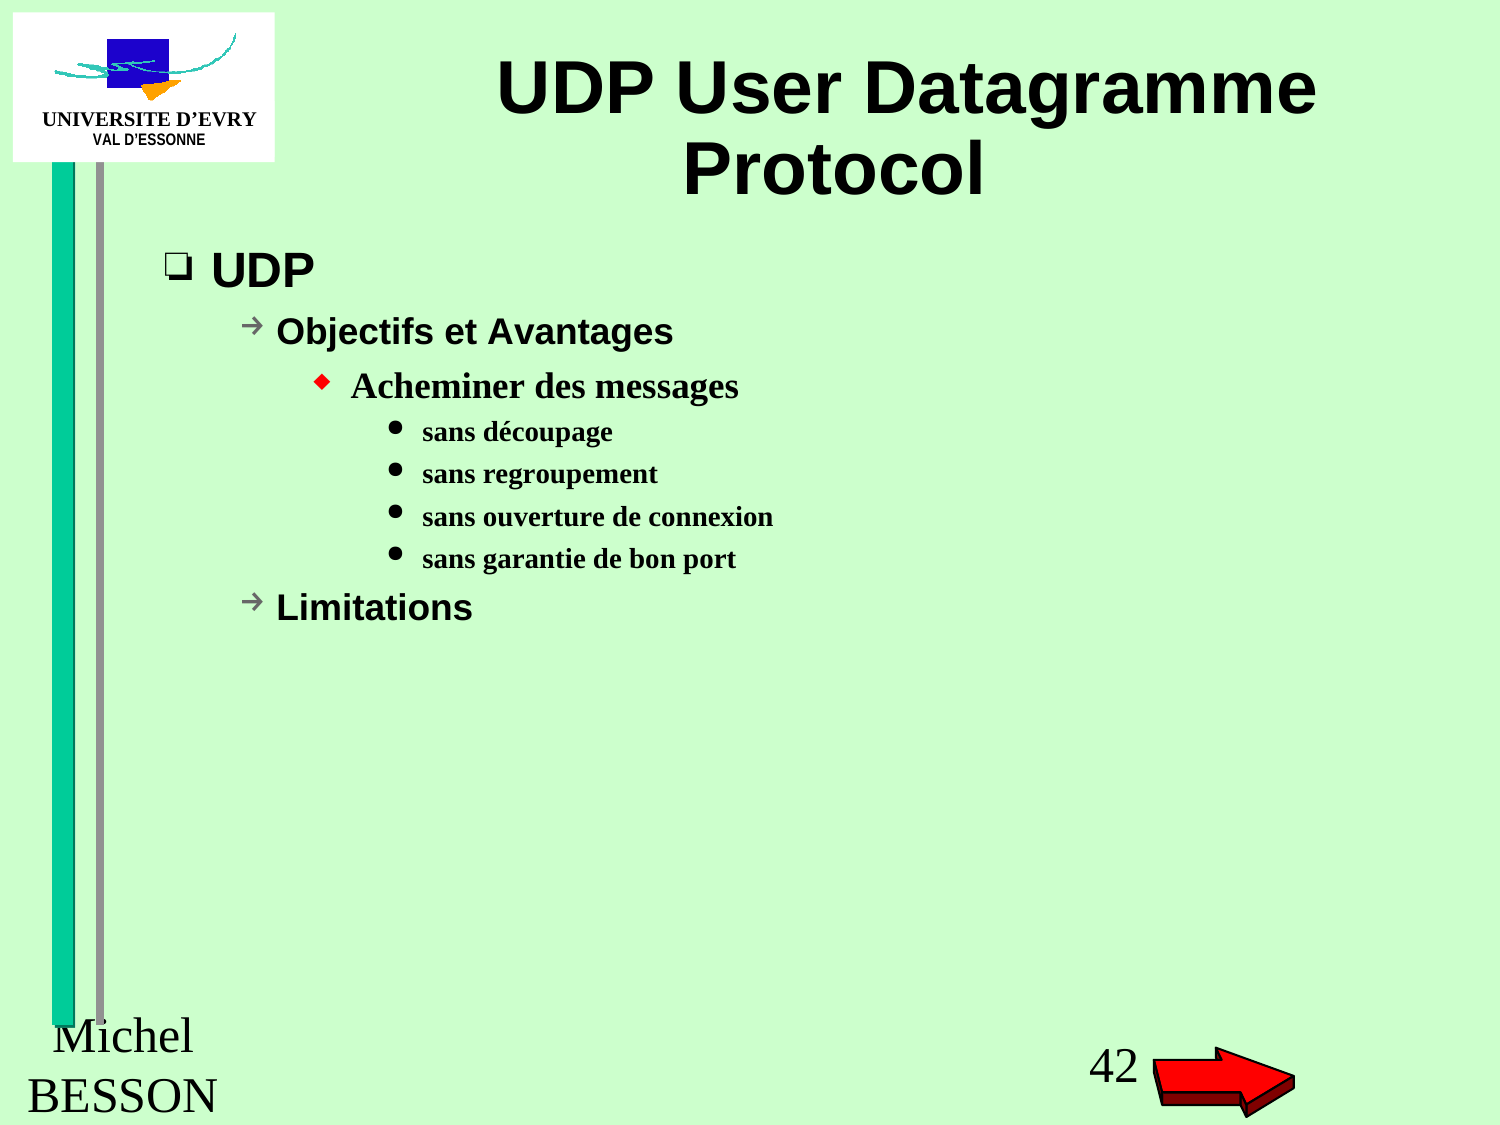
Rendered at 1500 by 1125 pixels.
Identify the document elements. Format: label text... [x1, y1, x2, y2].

text_box [1153, 1047, 1294, 1117]
picture [24, 21, 263, 101]
list UDP Objectifs et Avantages Acheminer des messages sans découpage sans regroupement sans ouverture de connexion sans garantie de bon port Limitations [150, 237, 1220, 640]
title UDP User Datagramme Protocol [324, 41, 1491, 219]
